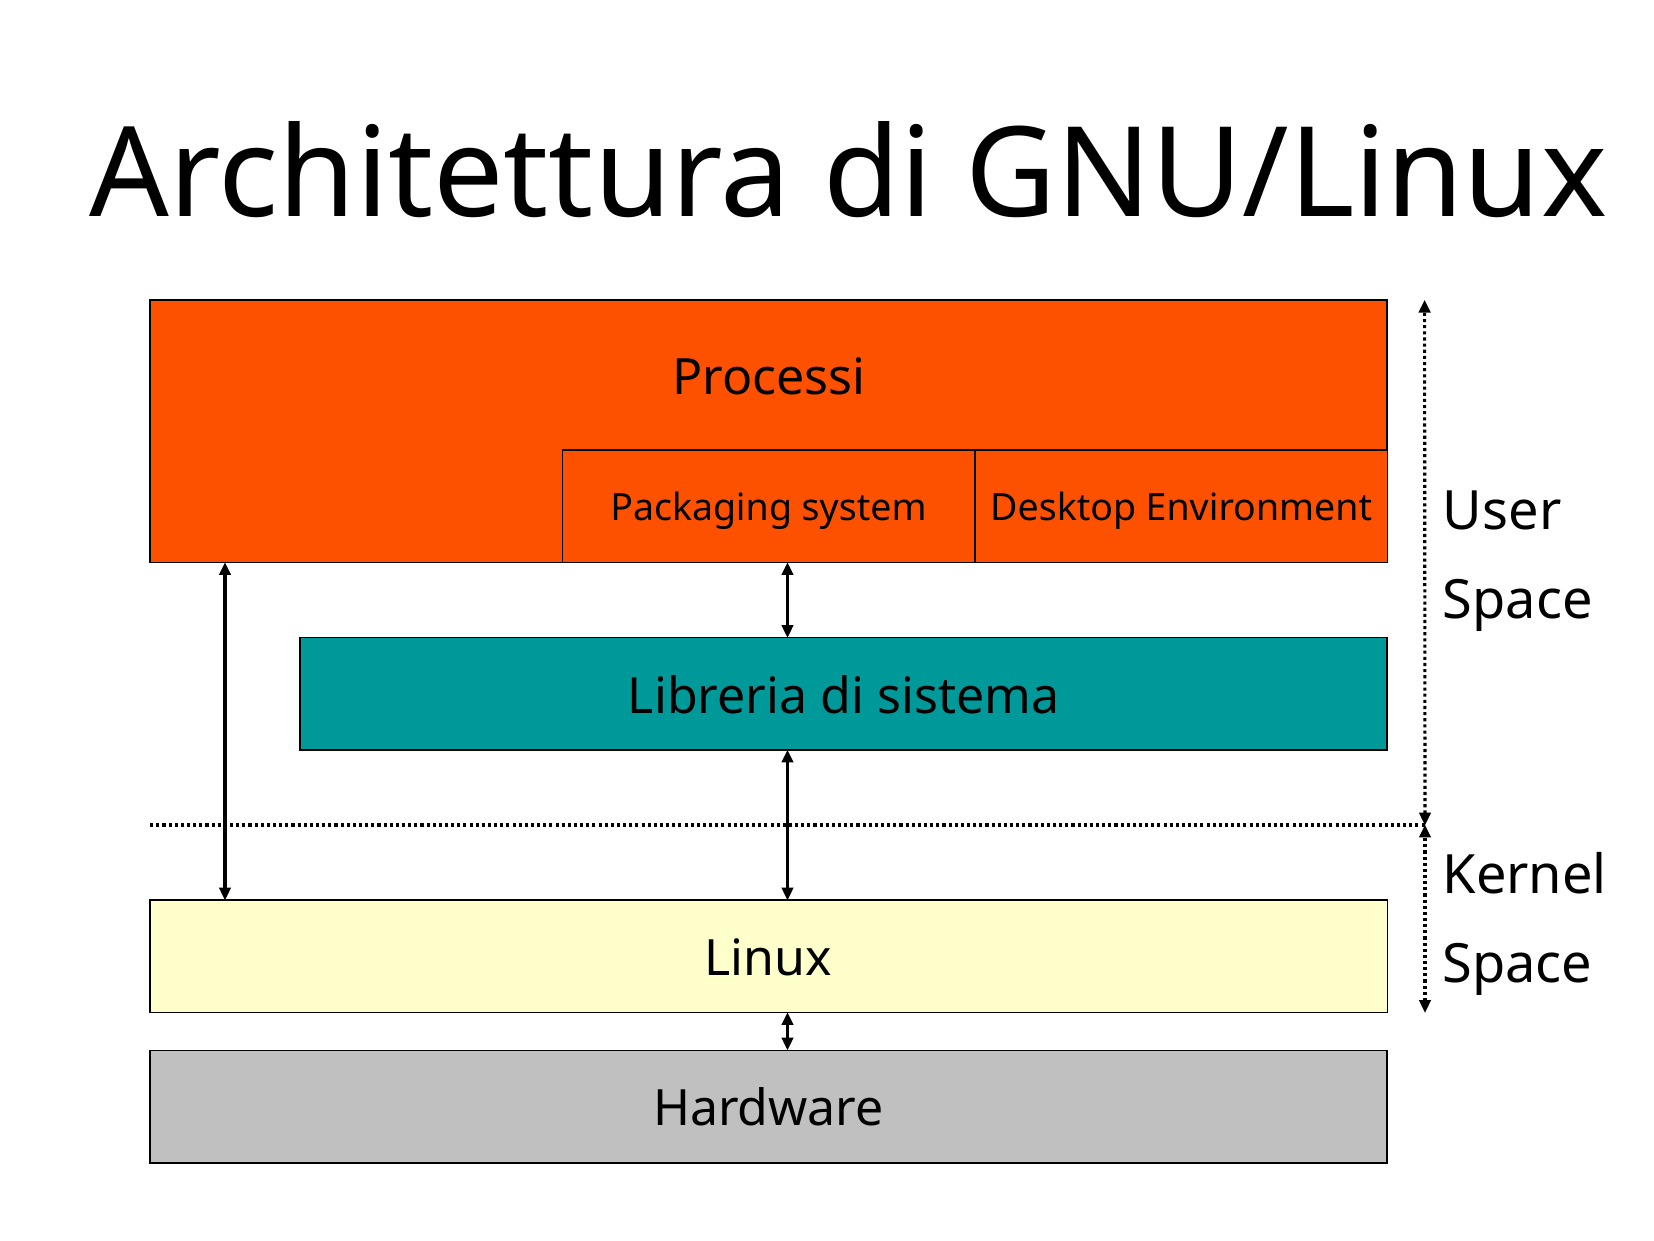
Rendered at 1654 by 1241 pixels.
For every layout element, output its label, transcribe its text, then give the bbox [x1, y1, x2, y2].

text_box Kernel Space [1349, 824, 1653, 1002]
text_box User Space [1350, 460, 1651, 638]
text_box Desktop Environment [976, 450, 1388, 563]
text_box Architettura di GNU/Linux [75, 75, 1587, 253]
text_box Linux [150, 900, 1388, 1013]
text_box [150, 451, 562, 563]
text_box Packaging system [562, 450, 976, 563]
text_box Processi [150, 300, 1388, 451]
text_box Libreria di sistema [300, 637, 1388, 751]
text_box Hardware [150, 1050, 1388, 1163]
